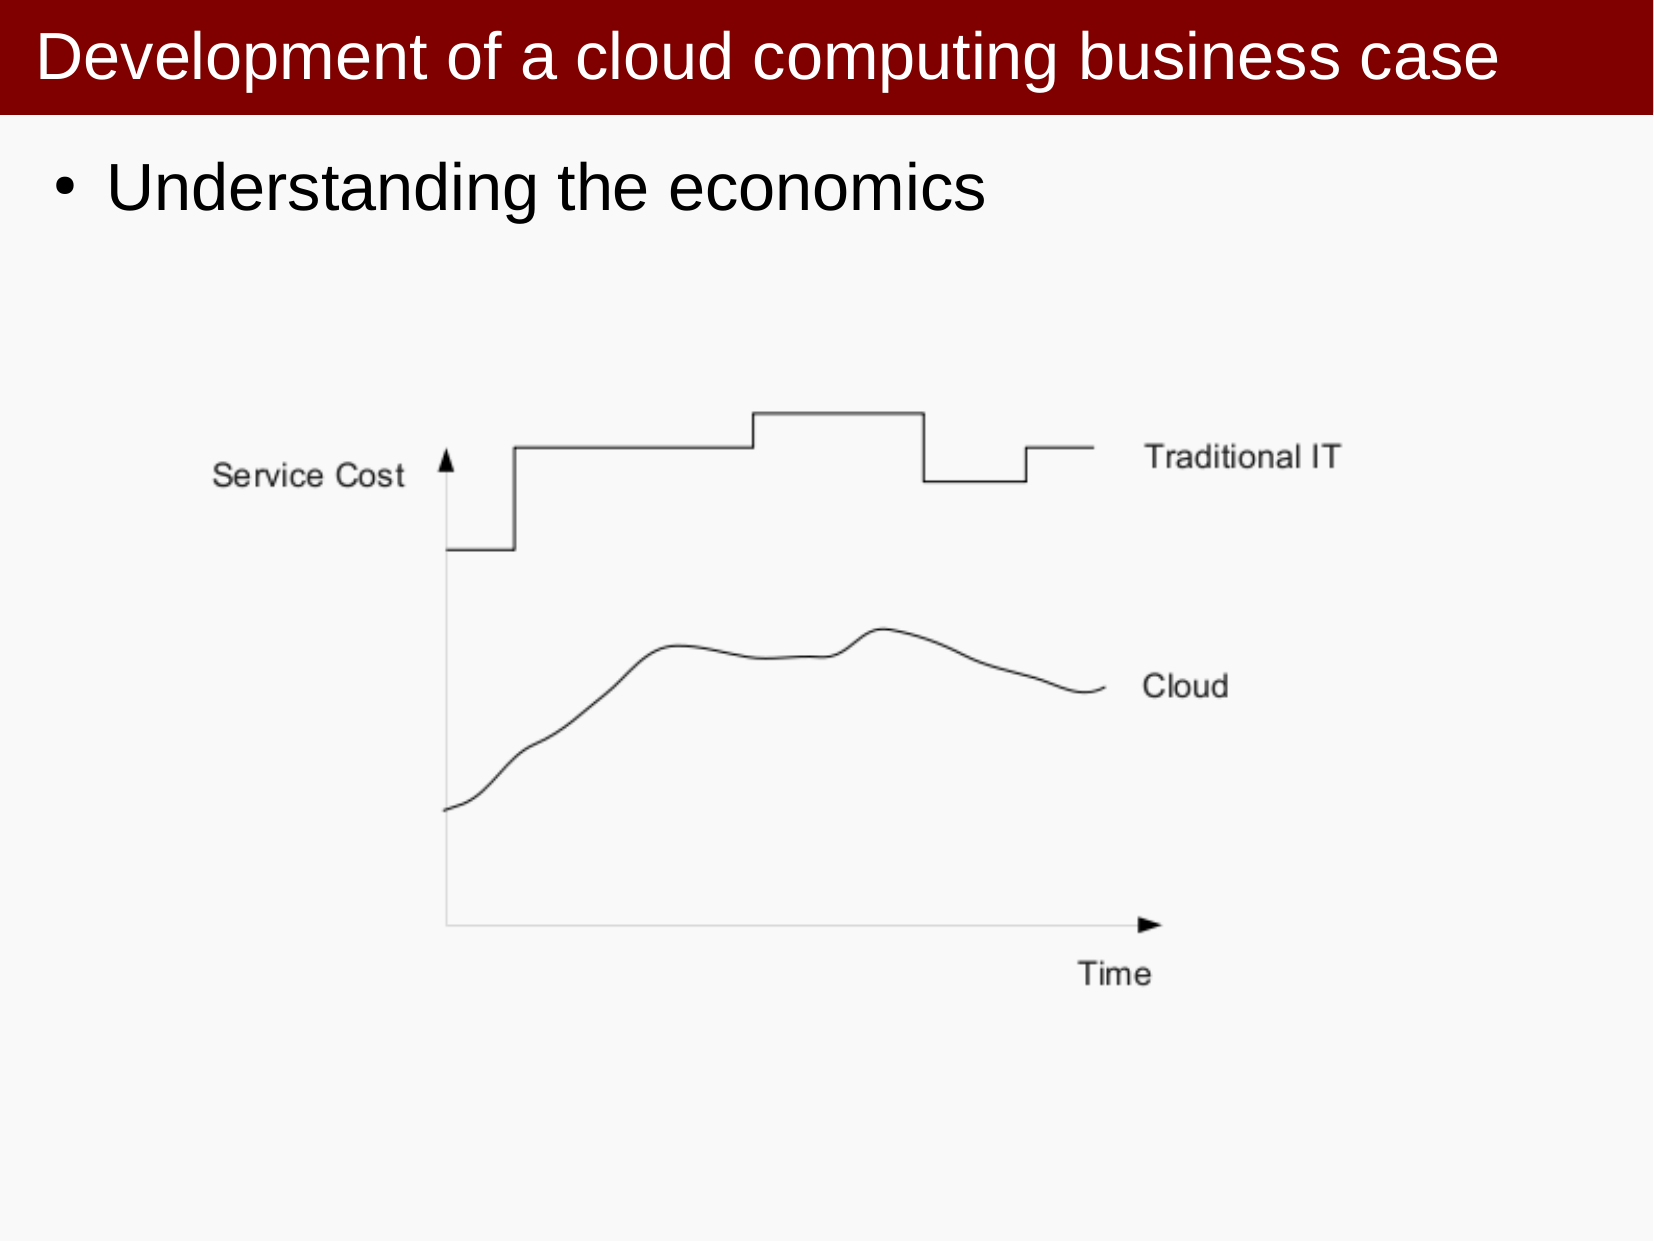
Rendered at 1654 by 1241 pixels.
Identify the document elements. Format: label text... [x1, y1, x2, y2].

list Understanding the economics [35, 150, 1612, 969]
title Development of a cloud computing business case [35, 18, 1524, 94]
picture [177, 310, 1374, 1021]
